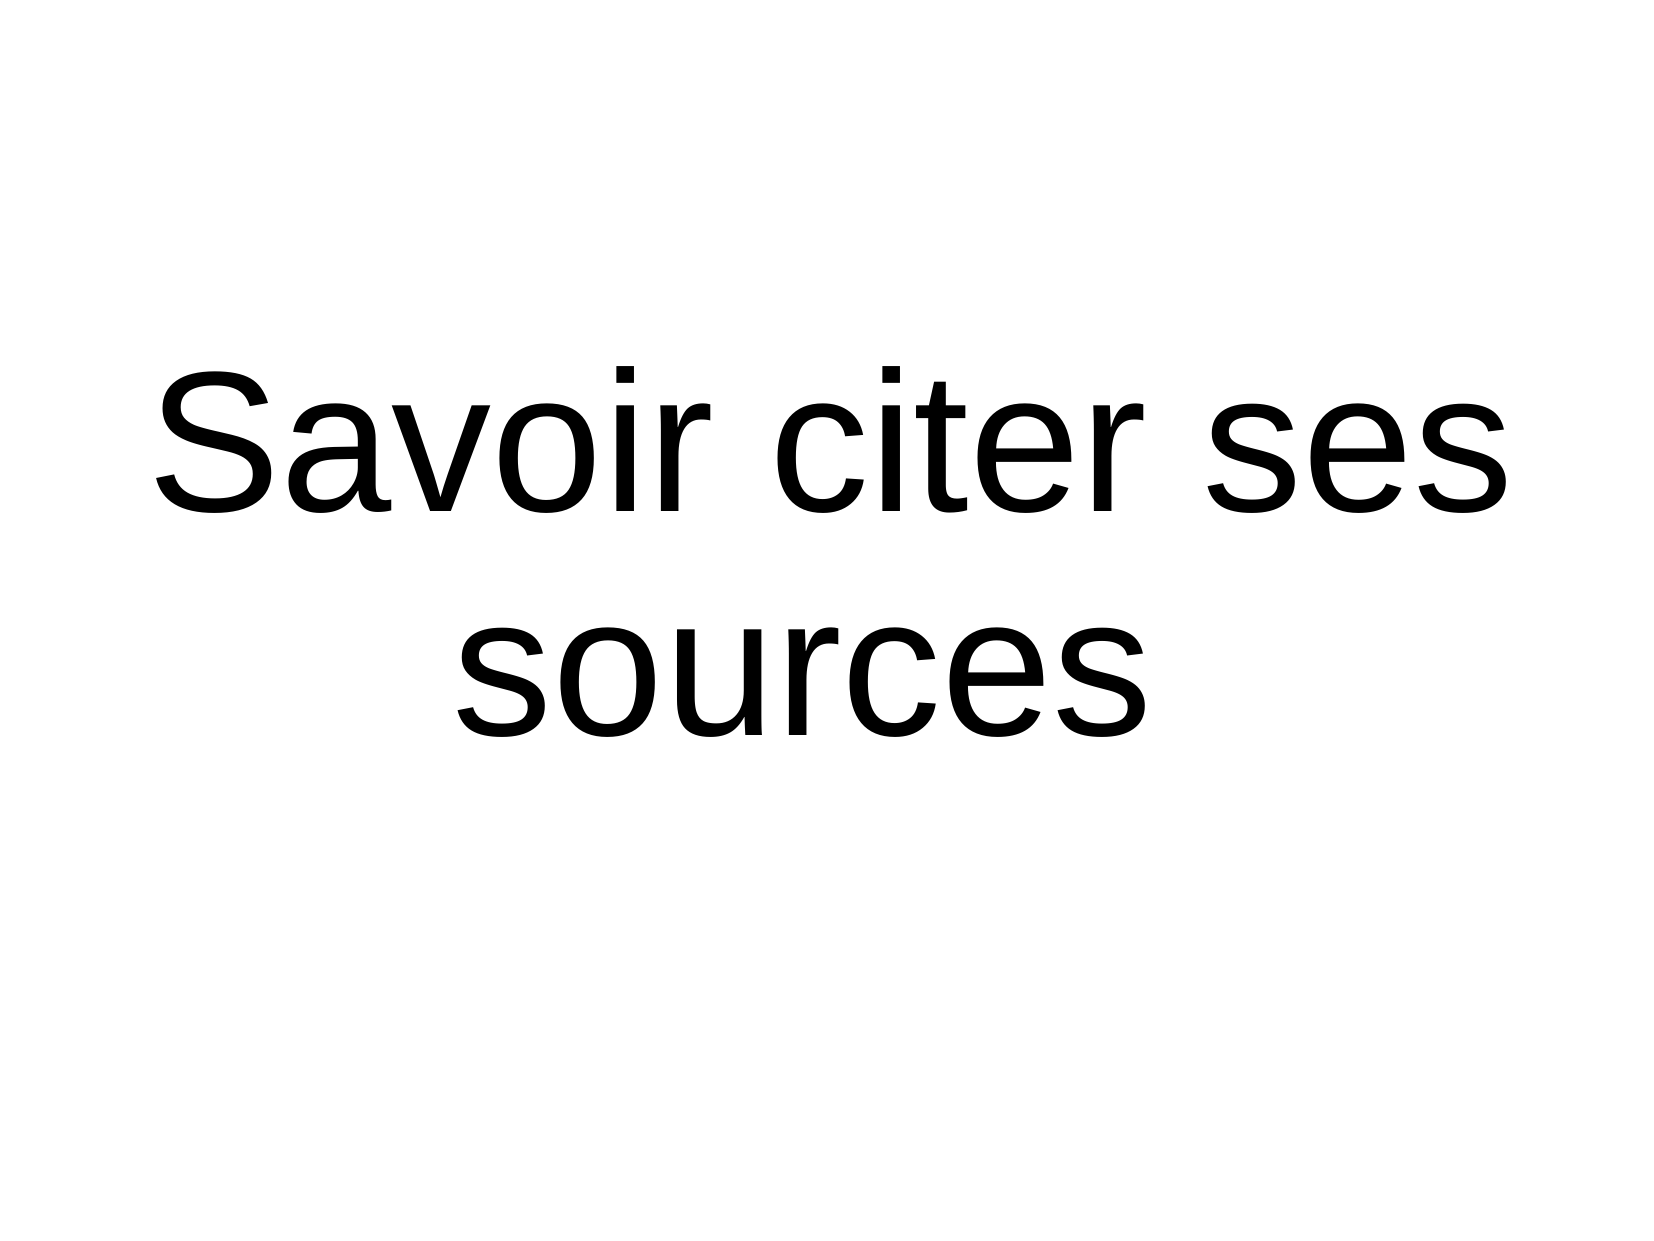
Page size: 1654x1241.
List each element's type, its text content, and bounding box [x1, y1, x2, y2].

title Savoir citer ses sources [59, 330, 1548, 778]
